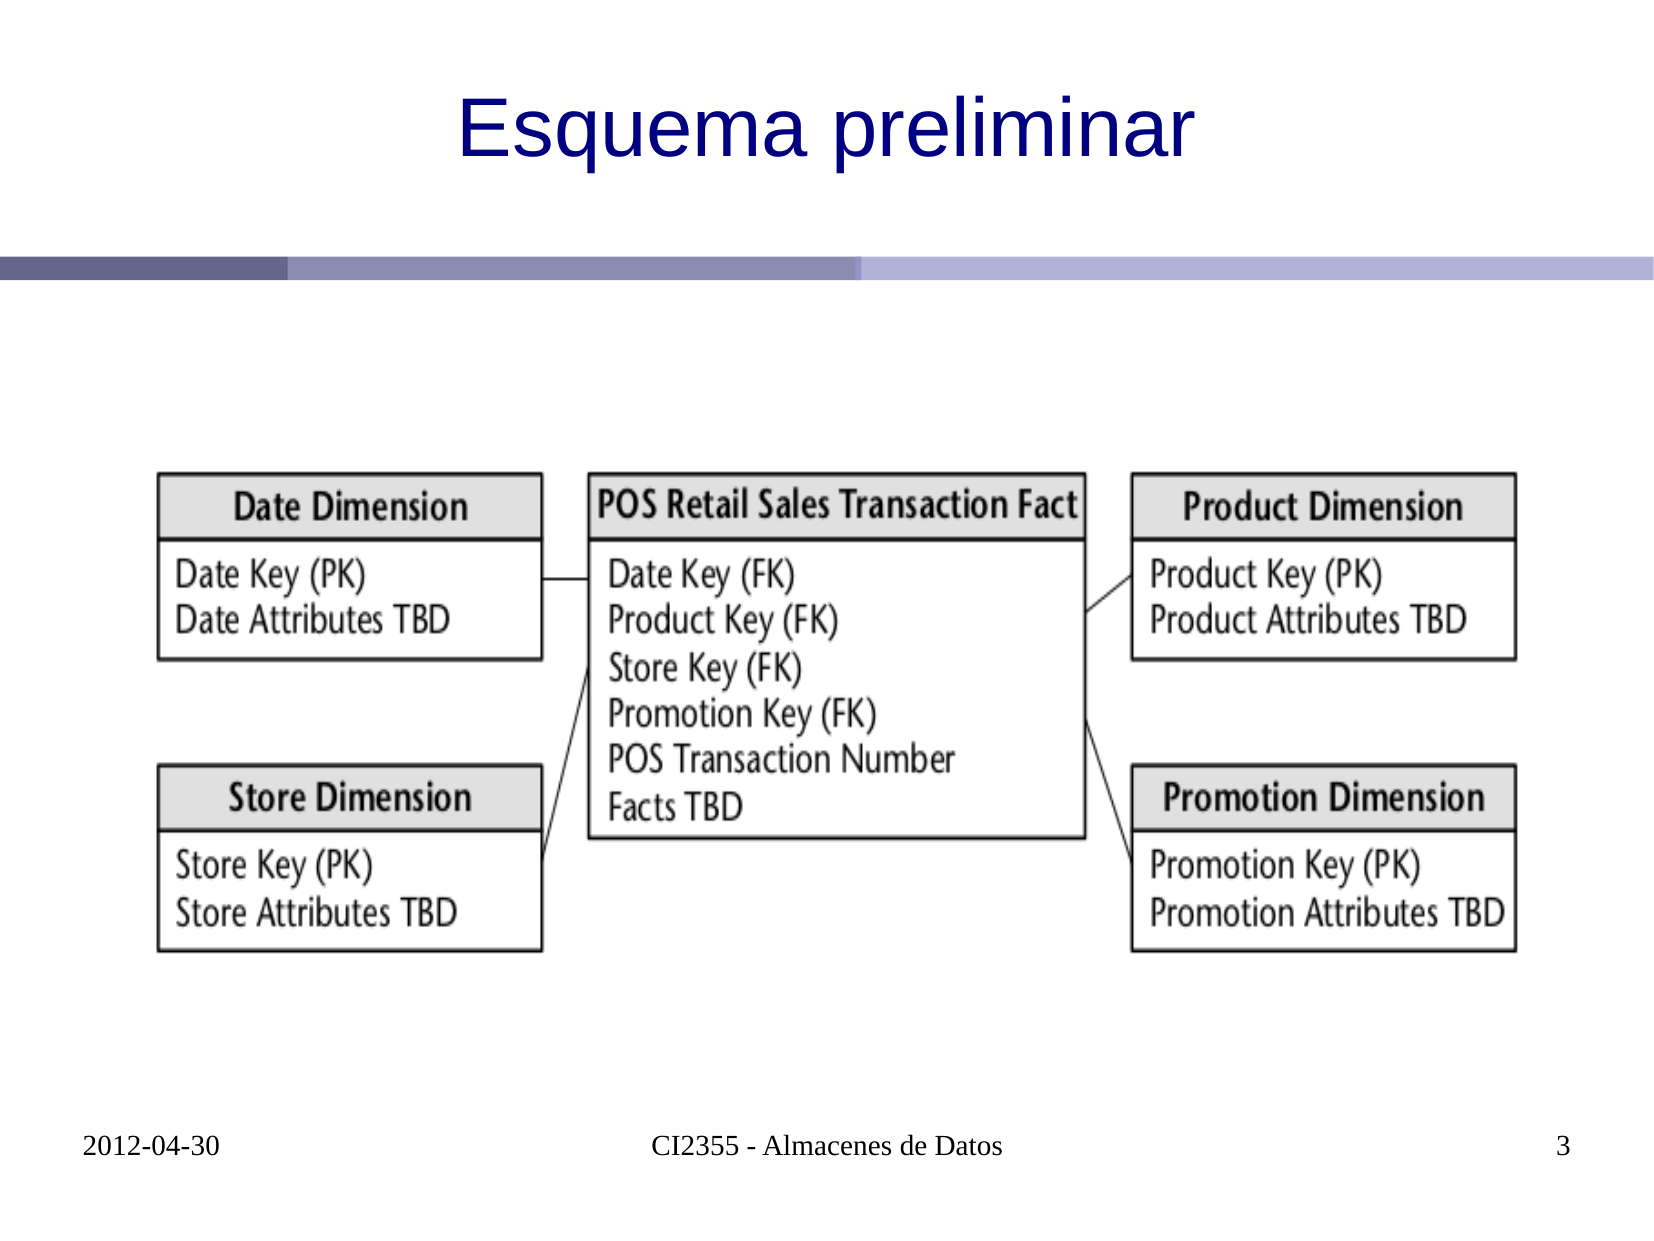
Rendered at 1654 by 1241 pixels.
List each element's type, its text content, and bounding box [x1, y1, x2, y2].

picture [137, 456, 1534, 976]
title Esquema preliminar [0, 0, 1654, 257]
